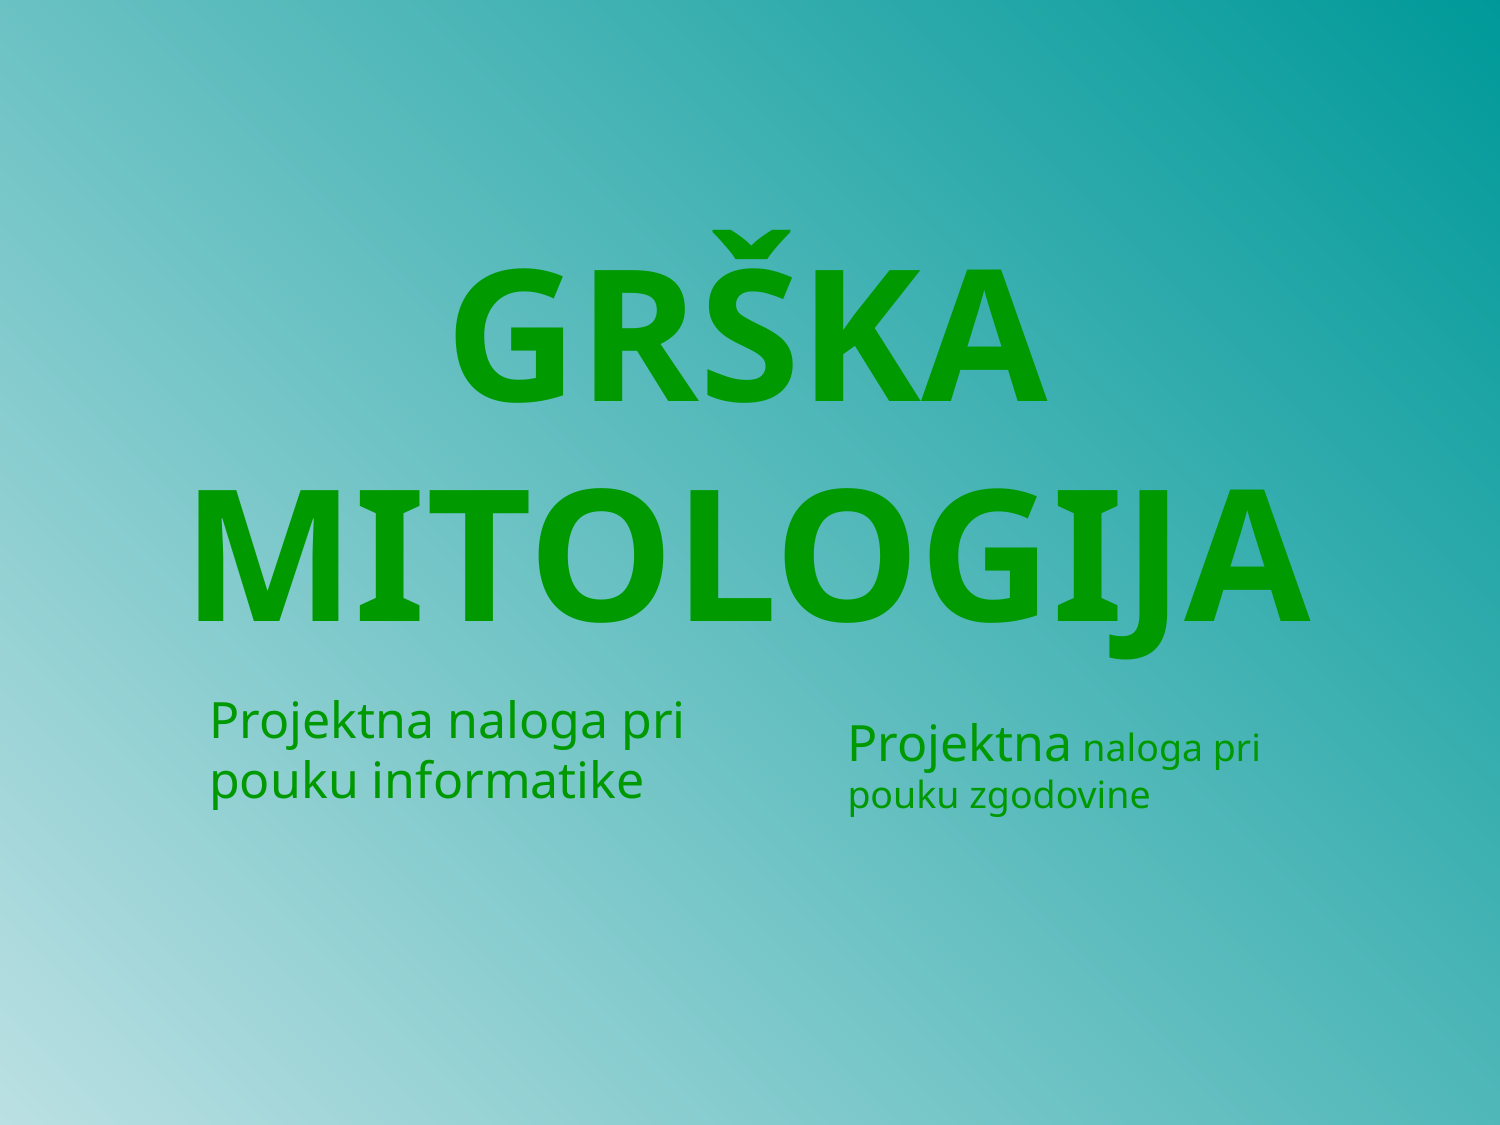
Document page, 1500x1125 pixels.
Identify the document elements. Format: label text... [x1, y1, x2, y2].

title GRŠKA MITOLOGIJA [41, 184, 1453, 693]
text_box Projektna naloga pri pouku zgodovine [832, 704, 1353, 824]
text_box Projektna naloga pri pouku informatike [194, 680, 715, 816]
